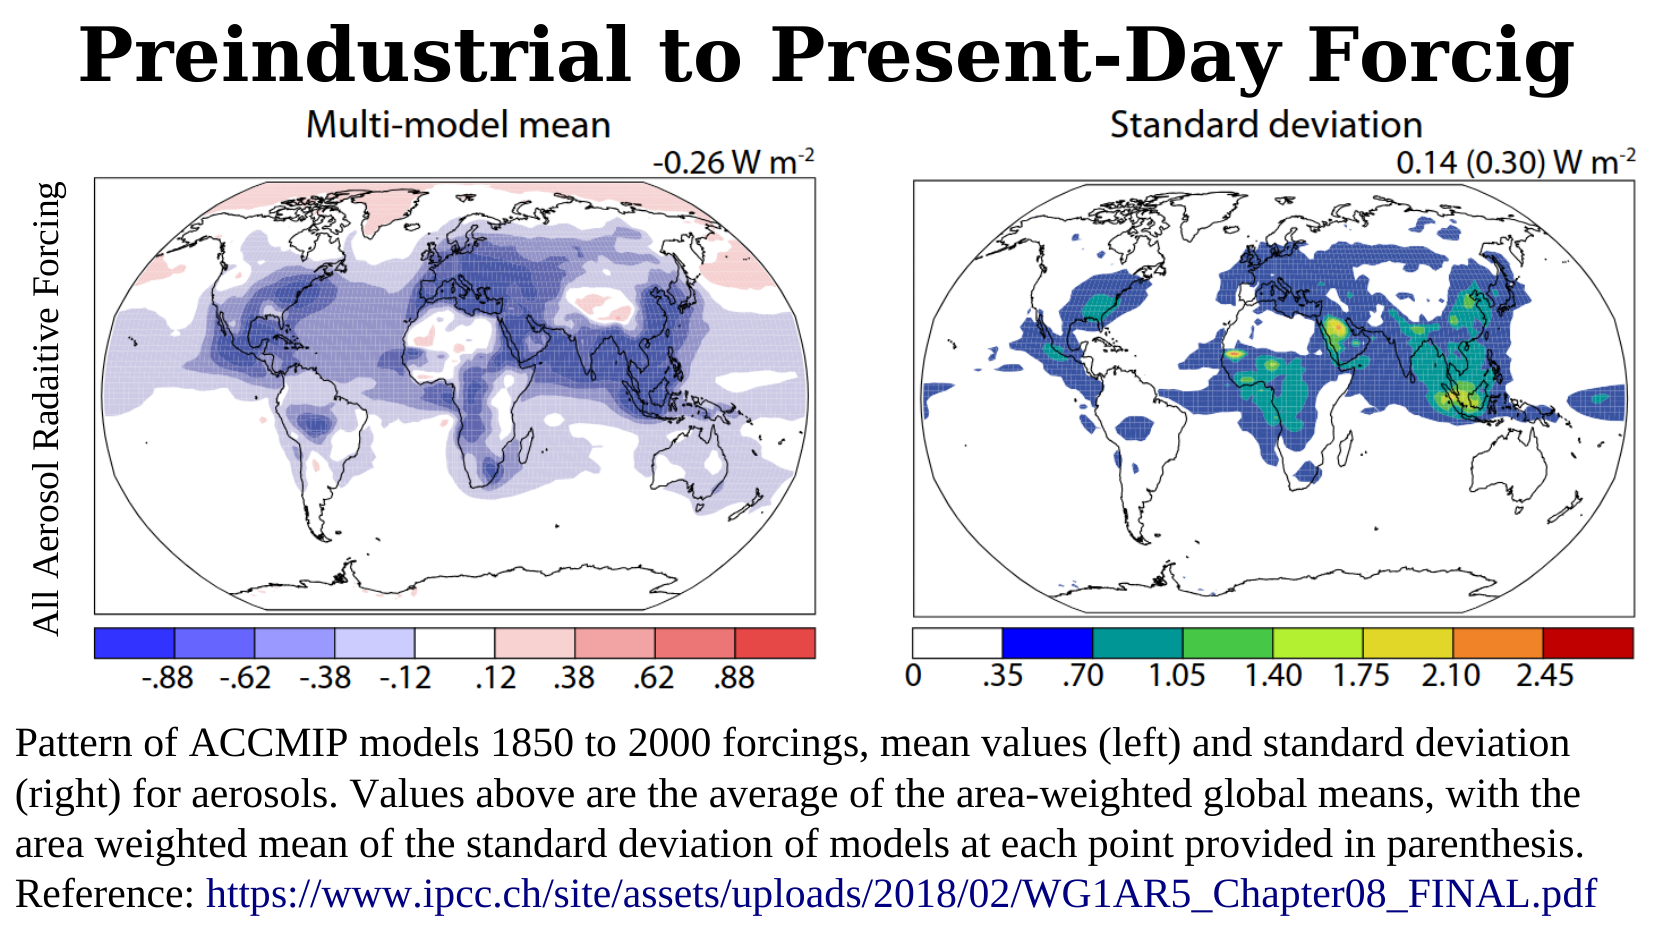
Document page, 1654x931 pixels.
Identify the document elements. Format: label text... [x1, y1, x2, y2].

text_box Pattern of ACCMIP models 1850 to 2000 forcings, mean values (left) and standard deviation (right) for aerosols. Values above are the average of the area-weighted global means, with the area weighted mean of the standard deviation of models at each point provided in parenthesis. Reference: https://www.ipcc.ch/site/assets/uploads/2018/02/WG1AR5_Chapter08_FINAL.pdf [0, 707, 1654, 930]
text_box Preindustrial to Present-Day Forcig [0, 8, 1654, 103]
picture [0, 103, 1654, 694]
text_box All Aerosol Radaitive Forcing [17, 163, 74, 656]
